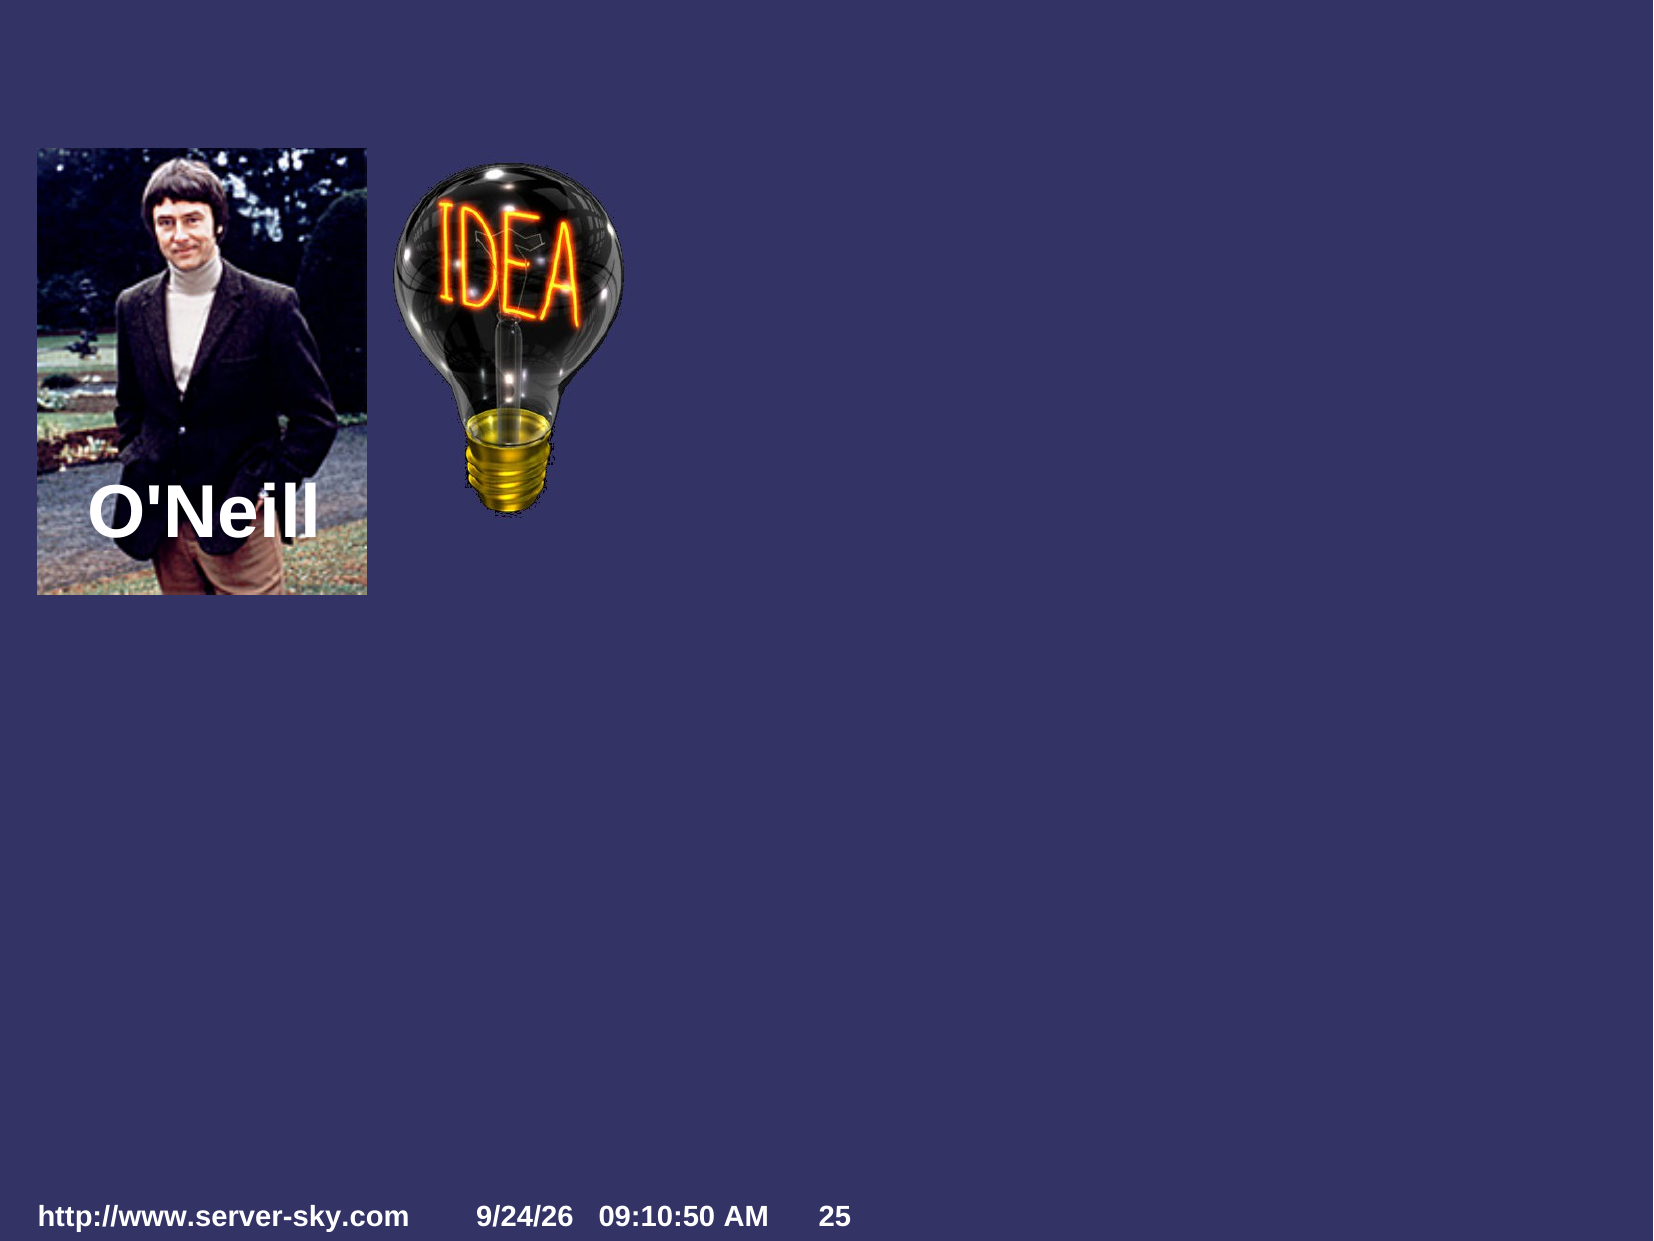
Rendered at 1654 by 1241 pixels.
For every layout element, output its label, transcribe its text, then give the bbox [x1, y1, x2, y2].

picture [375, 149, 638, 526]
picture [37, 148, 367, 595]
text_box O'Neill [43, 461, 367, 591]
